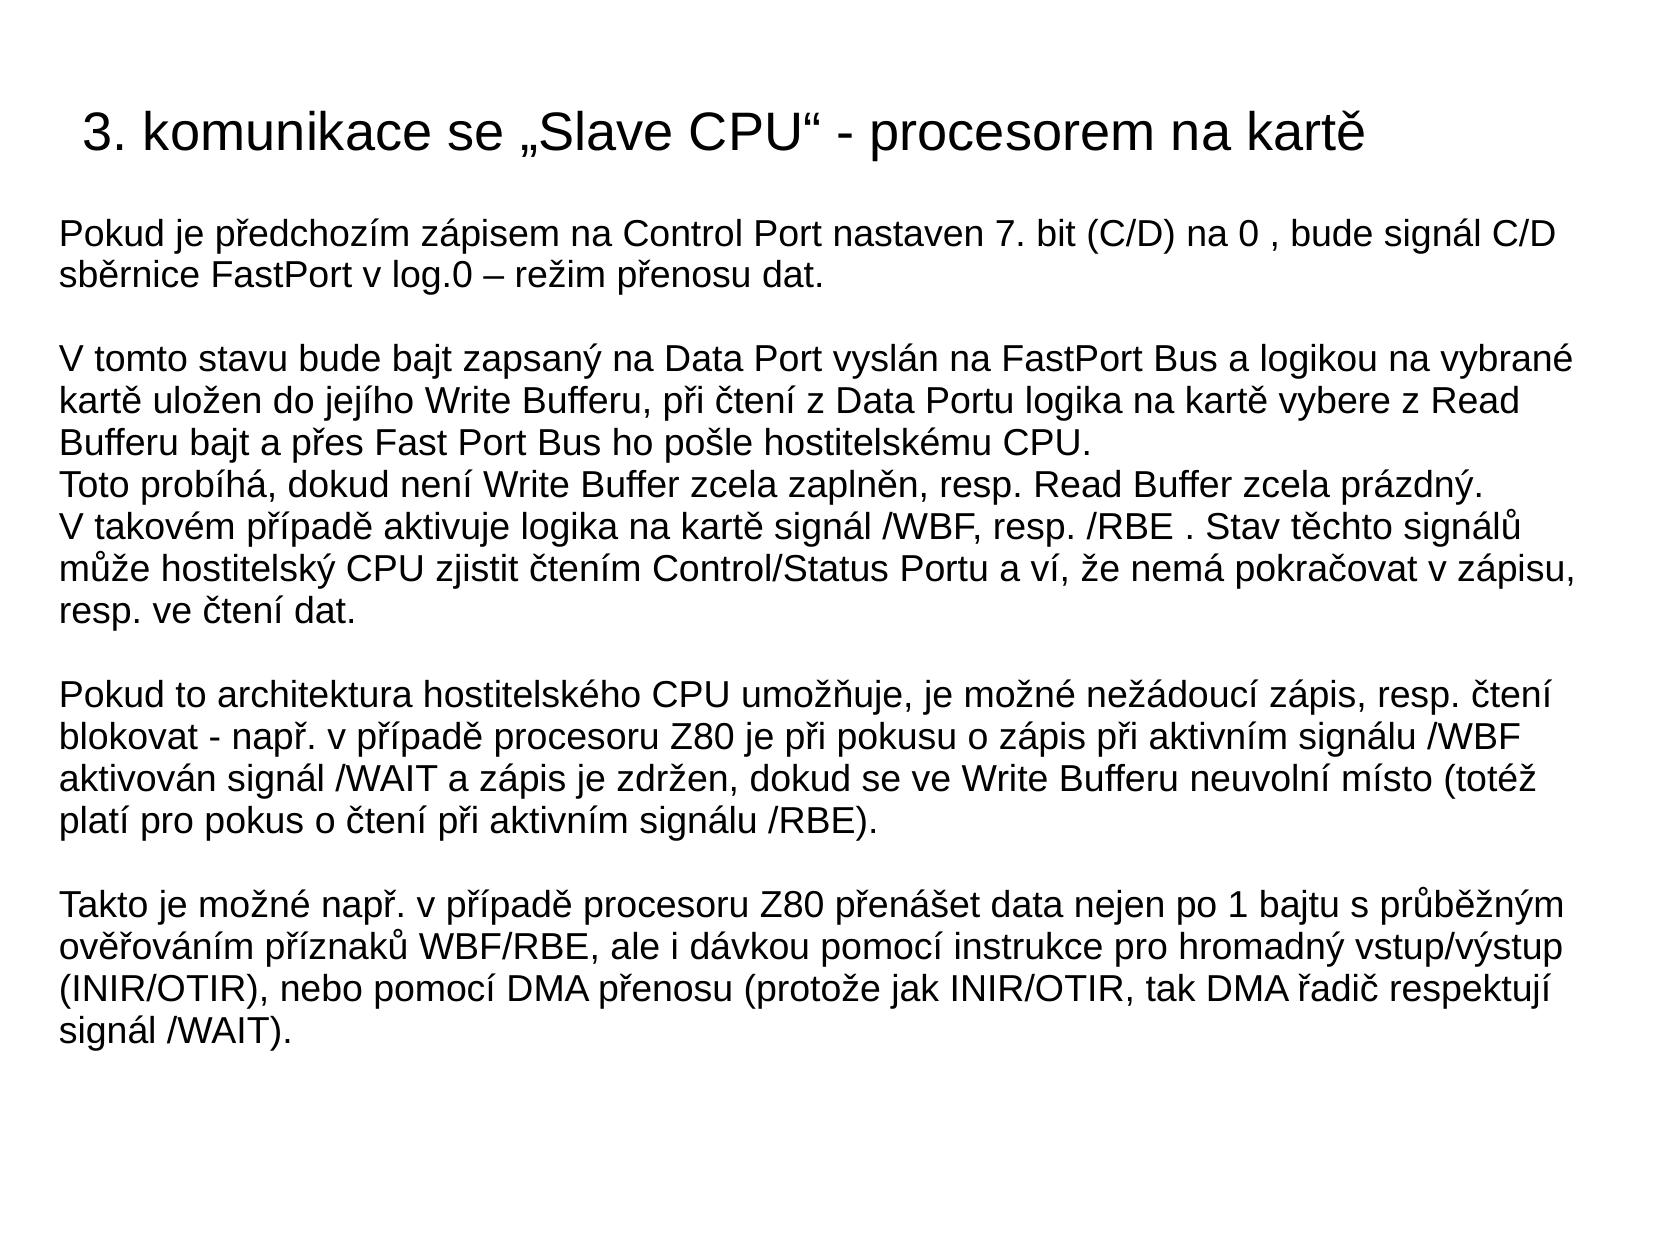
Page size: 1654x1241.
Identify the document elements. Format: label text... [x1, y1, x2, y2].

subtitle Pokud je předchozím zápisem na Control Port nastaven 7. bit (C/D) na 0 , bude signál C/D sběrnice FastPort v log.0 – režim přenosu dat. V tomto stavu bude bajt zapsaný na Data Port vyslán na FastPort Bus a logikou na vybrané kartě uložen do jejího Write Bufferu, při čtení z Data Portu logika na kartě vybere z Read Bufferu bajt a přes Fast Port Bus ho pošle hostitelskému CPU. Toto probíhá, dokud není Write Buffer zcela zaplněn, resp. Read Buffer zcela prázdný. V takovém případě aktivuje logika na kartě signál /WBF, resp. /RBE . Stav těchto signálů může hostitelský CPU zjistit čtením Control/Status Portu a ví, že nemá pokračovat v zápisu, resp. ve čtení dat. Pokud to architektura hostitelského CPU umožňuje, je možné nežádoucí zápis, resp. čtení blokovat - např. v případě procesoru Z80 je při pokusu o zápis při aktivním signálu /WBF aktivován signál /WAIT a zápis je zdržen, dokud se ve Write Bufferu neuvolní místo (totéž platí pro pokus o čtení při aktivním signálu /RBE). Takto je možné např. v případě procesoru Z80 přenášet data nejen po 1 bajtu s průběžným ověřováním příznaků WBF/RBE, ale i dávkou pomocí instrukce pro hromadný vstup/výstup (INIR/OTIR), nebo pomocí DMA přenosu (protože jak INIR/OTIR, tak DMA řadič respektují signál /WAIT). [59, 206, 1595, 1141]
title 3. komunikace se „Slave CPU“ - procesorem na kartě [82, 56, 1571, 178]
